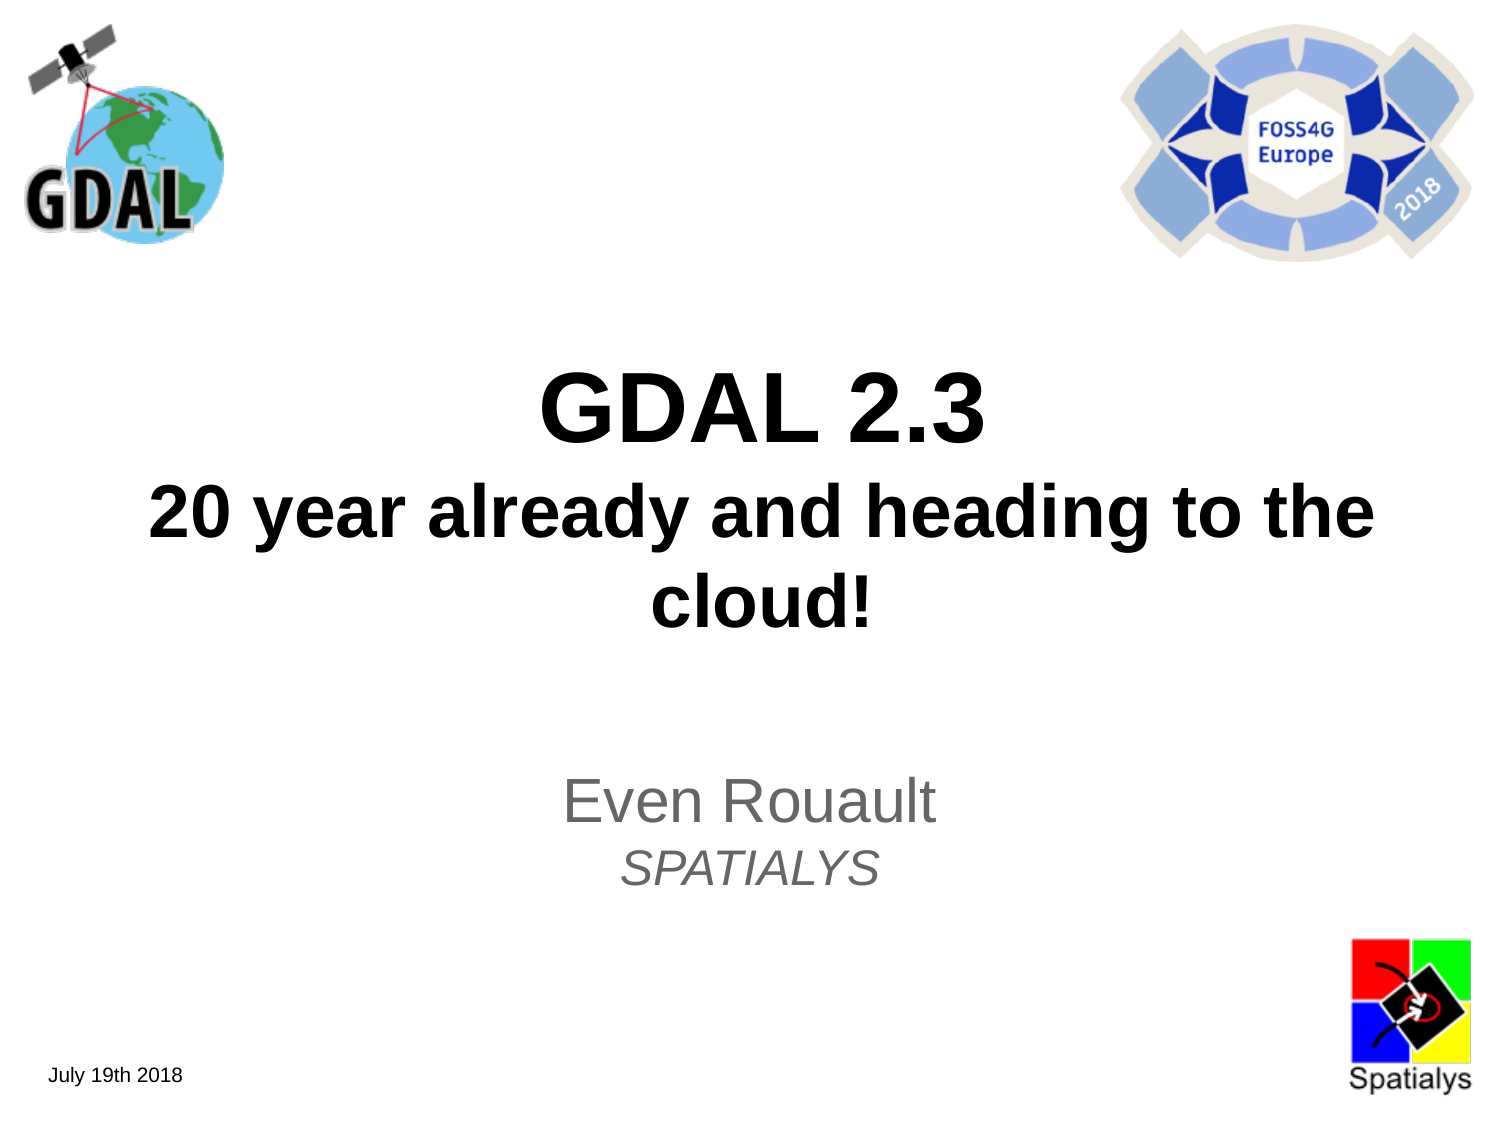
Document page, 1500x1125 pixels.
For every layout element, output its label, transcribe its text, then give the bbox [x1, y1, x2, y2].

picture [1348, 936, 1474, 1098]
title GDAL 2.3 20 year already and heading to the cloud! [52, 521, 1474, 658]
text_box July 19th 2018 [33, 1046, 294, 1125]
picture [1120, 24, 1474, 262]
picture [24, 24, 224, 244]
subtitle Even Rouault SPATIALYS [112, 745, 1388, 917]
